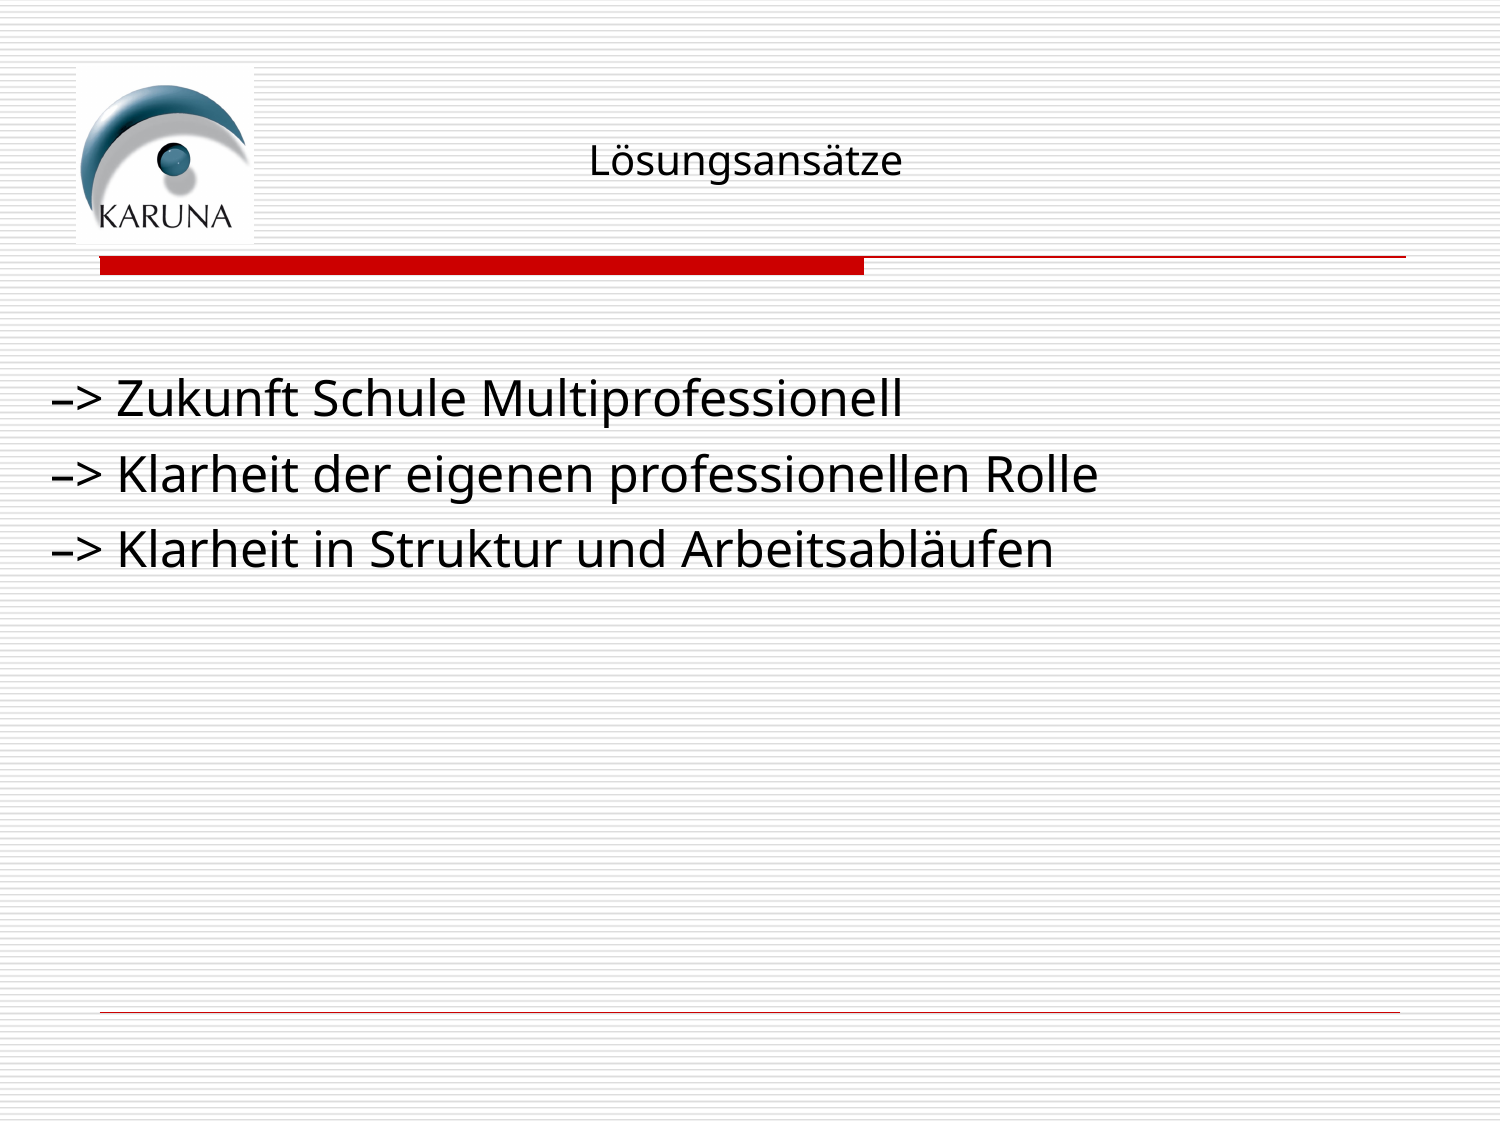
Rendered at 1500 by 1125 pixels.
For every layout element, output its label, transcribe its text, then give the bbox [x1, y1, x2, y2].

title Lösungsansätze [314, 97, 1178, 192]
list –> Zukunft Schule Multiprofessionell –> Klarheit der eigenen professionellen Rolle –> Klarheit in Struktur und Arbeitsabläufen [35, 283, 1441, 1063]
picture [0, 0, 1500, 1125]
